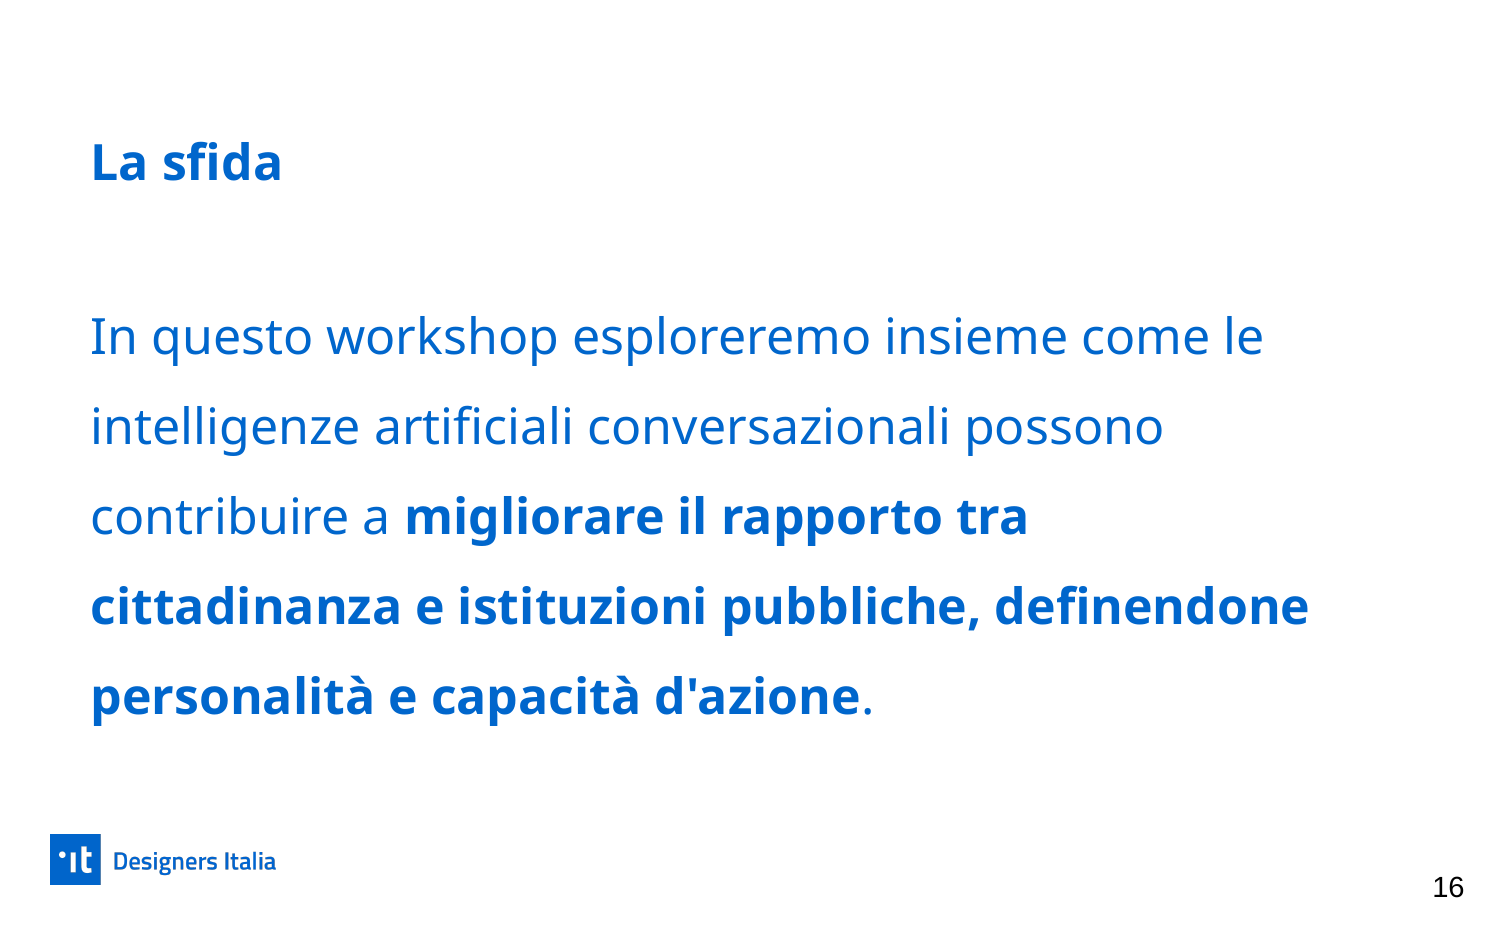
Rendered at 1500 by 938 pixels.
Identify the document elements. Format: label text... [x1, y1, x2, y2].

text_box La sfida [75, 115, 1216, 196]
picture [50, 834, 289, 885]
text_box In questo workshop esploreremo insieme come le intelligenze artificiali conversazionali possono contribuire a migliorare il rapporto tra cittadinanza e istituzioni pubbliche, definendone personalità e capacità d'azione. [75, 259, 1360, 503]
slide_number <numero> [1389, 850, 1480, 922]
